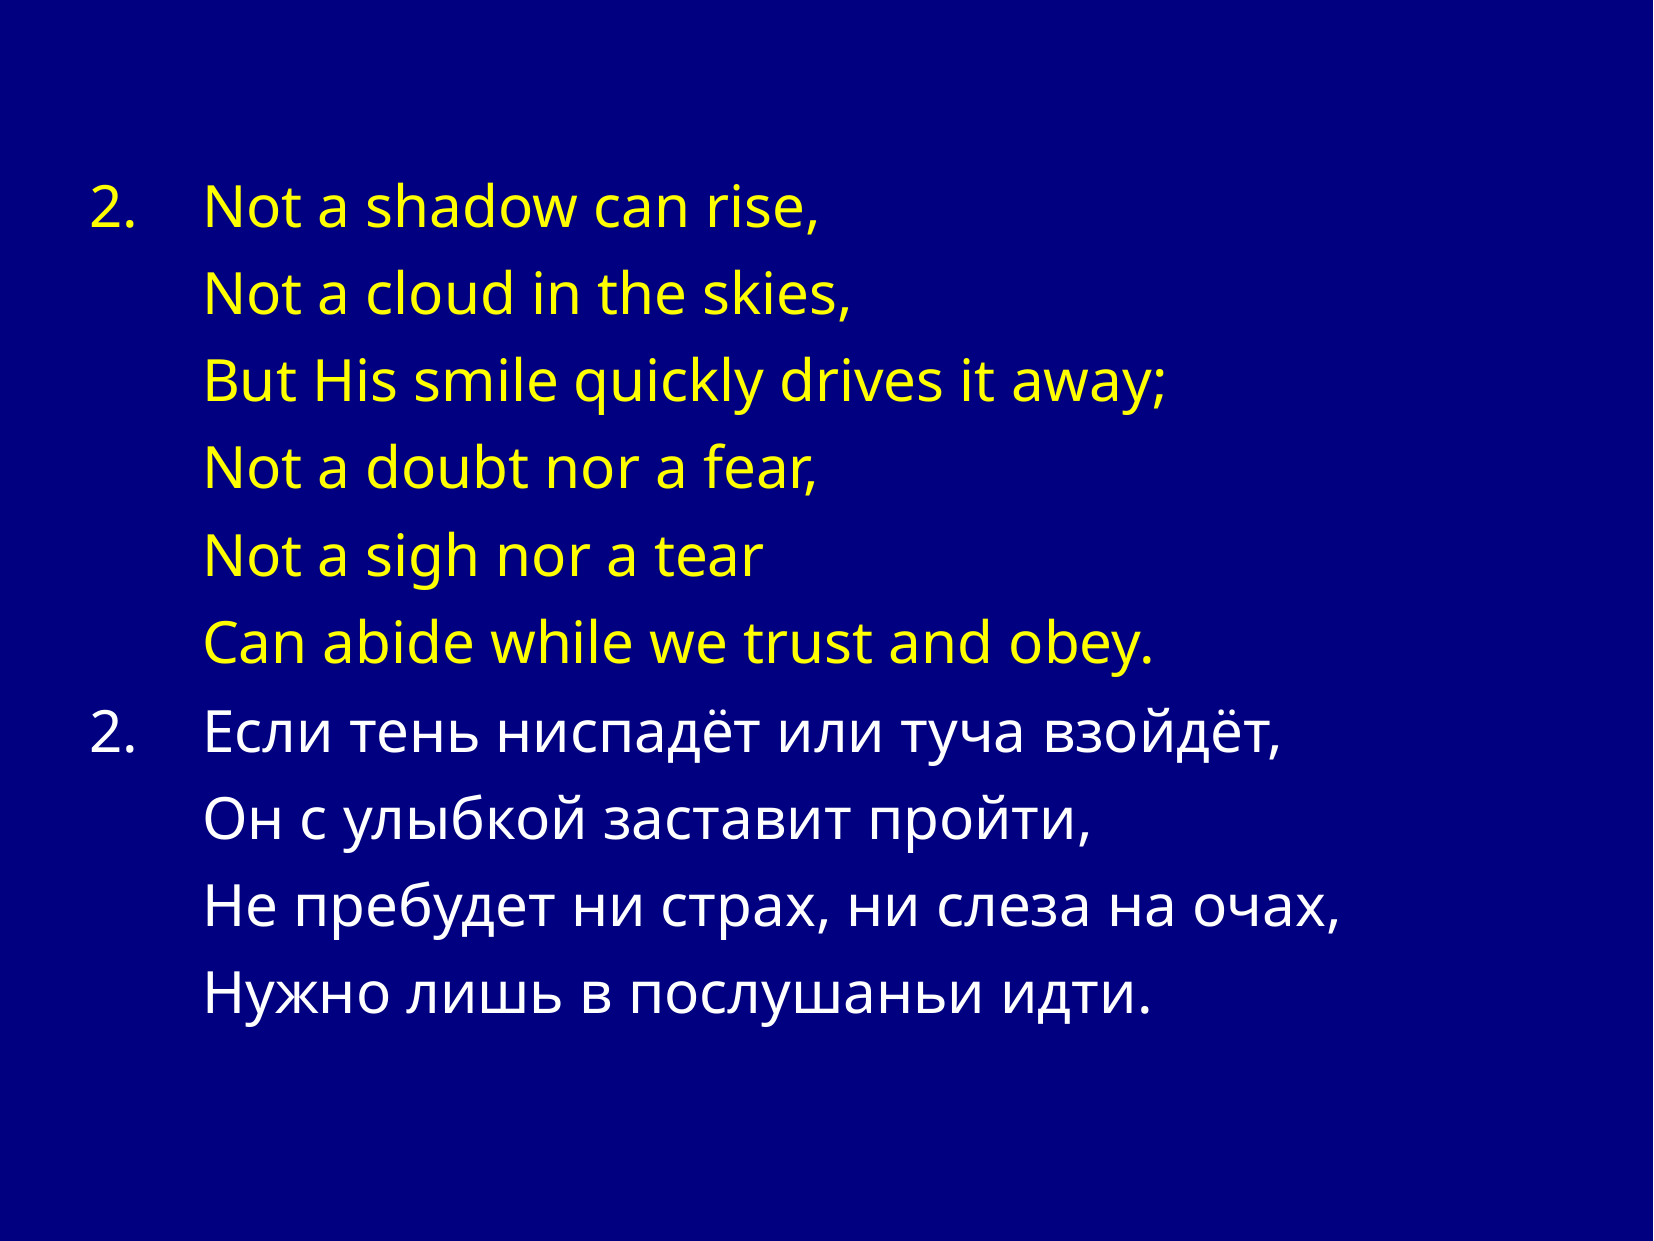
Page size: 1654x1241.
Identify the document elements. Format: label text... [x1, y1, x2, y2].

text_box 2. Not a shadow can rise, Not a cloud in the skies, But His smile quickly drives it away; Not a doubt nor a fear, Not a sigh nor a tear Can abide while we trust and obey. [75, 150, 1576, 675]
text_box 2. Если тень ниспадёт или туча взойдёт, Он с улыбкой заставит пройти, Не пребудет ни страх, ни слеза на очах, Нужно лишь в послушаньи идти. [75, 675, 1653, 1163]
